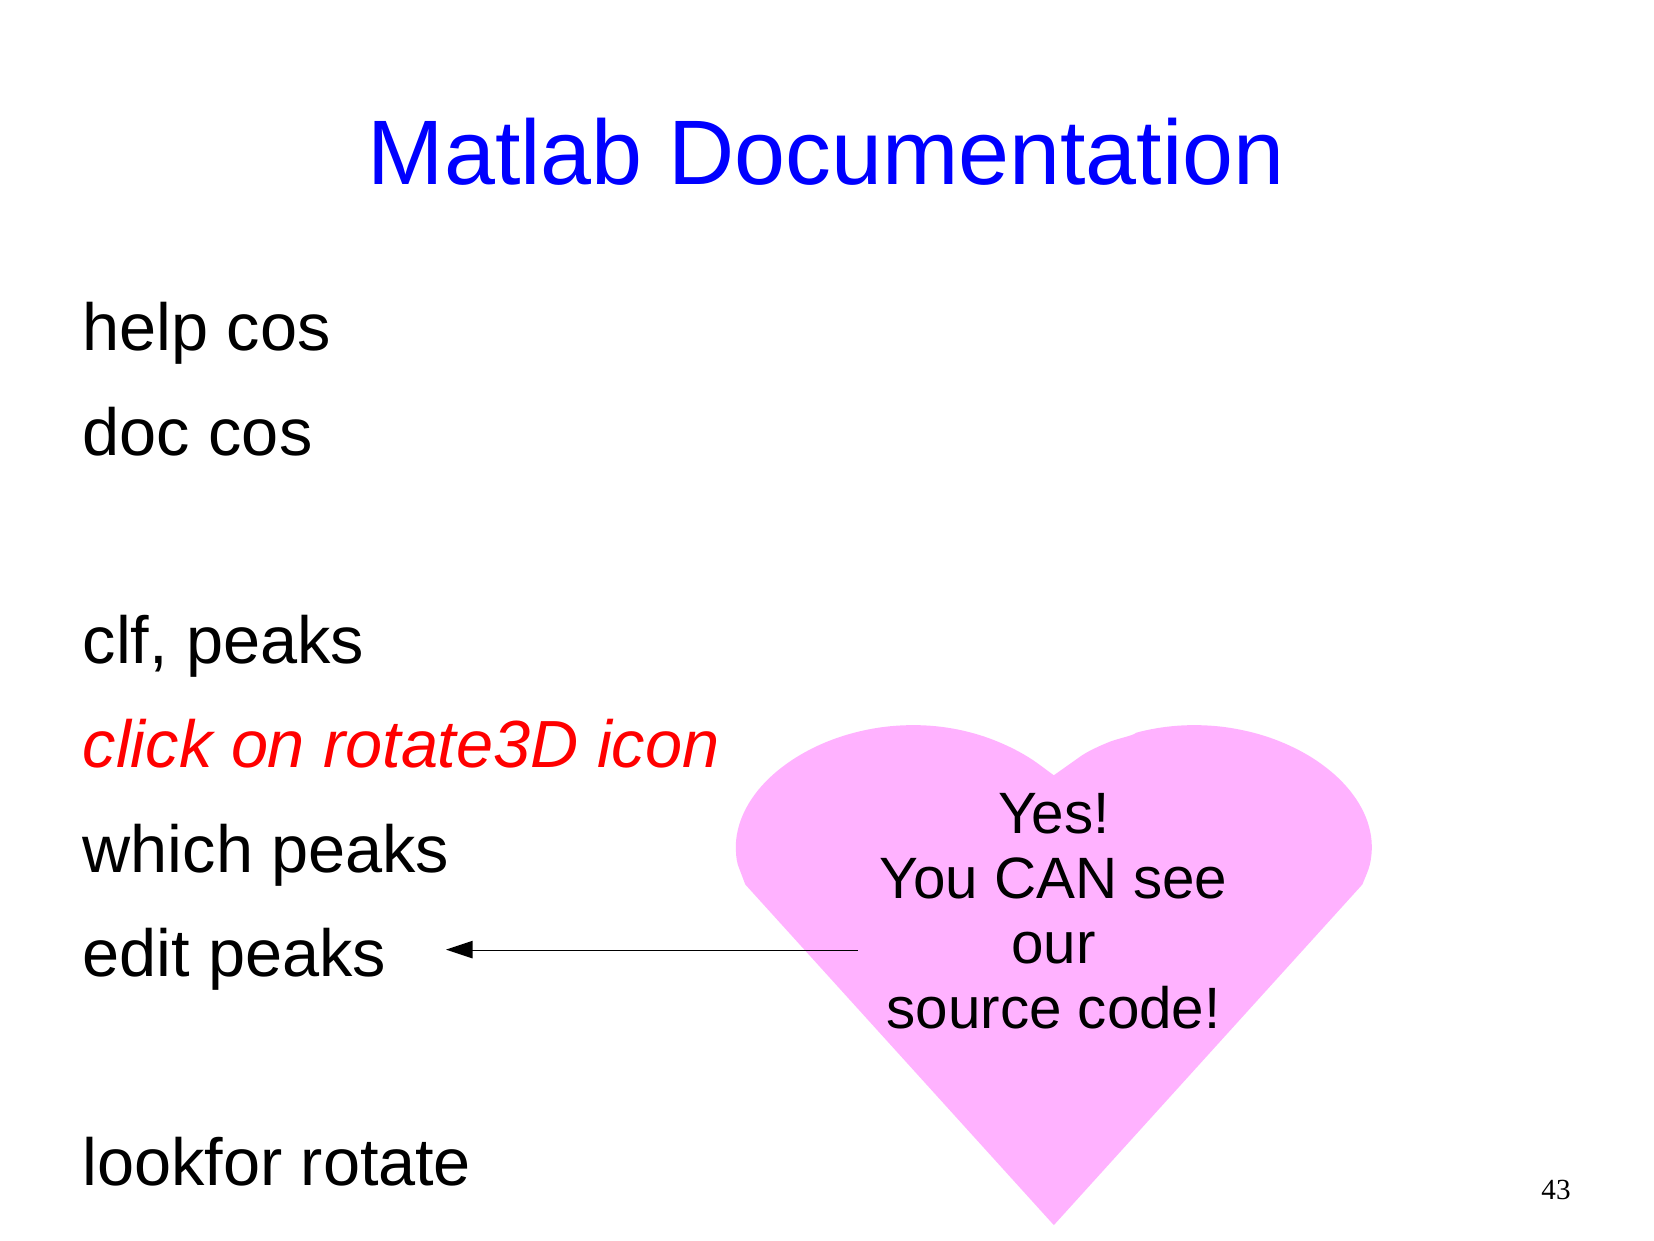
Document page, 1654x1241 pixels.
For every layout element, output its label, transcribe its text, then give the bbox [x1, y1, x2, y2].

title Matlab Documentation [82, 56, 1571, 250]
list help cos doc cos clf, peaks click on rotate3D icon which peaks edit peaks lookfor rotate [82, 290, 1571, 1200]
text_box Yes! You CAN see our source code! [735, 725, 1372, 1226]
